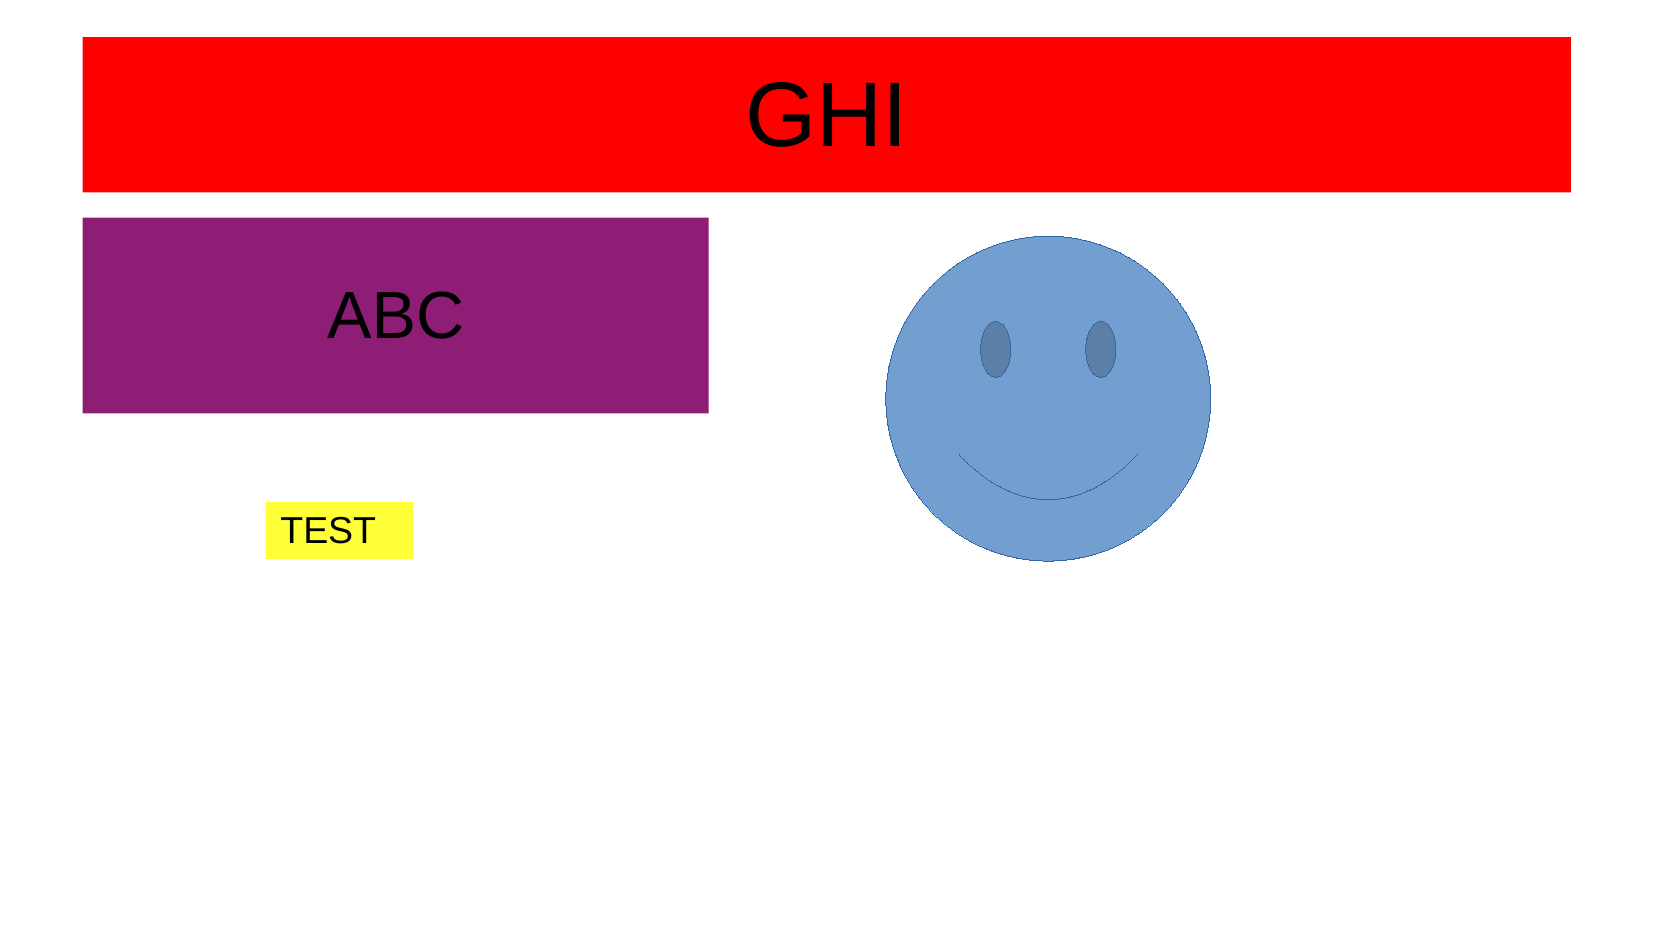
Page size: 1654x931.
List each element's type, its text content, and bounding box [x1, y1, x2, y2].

title GHI [82, 37, 1571, 193]
text_box [885, 236, 1211, 562]
subtitle ABC [82, 217, 709, 414]
text_box TEST [265, 501, 414, 559]
